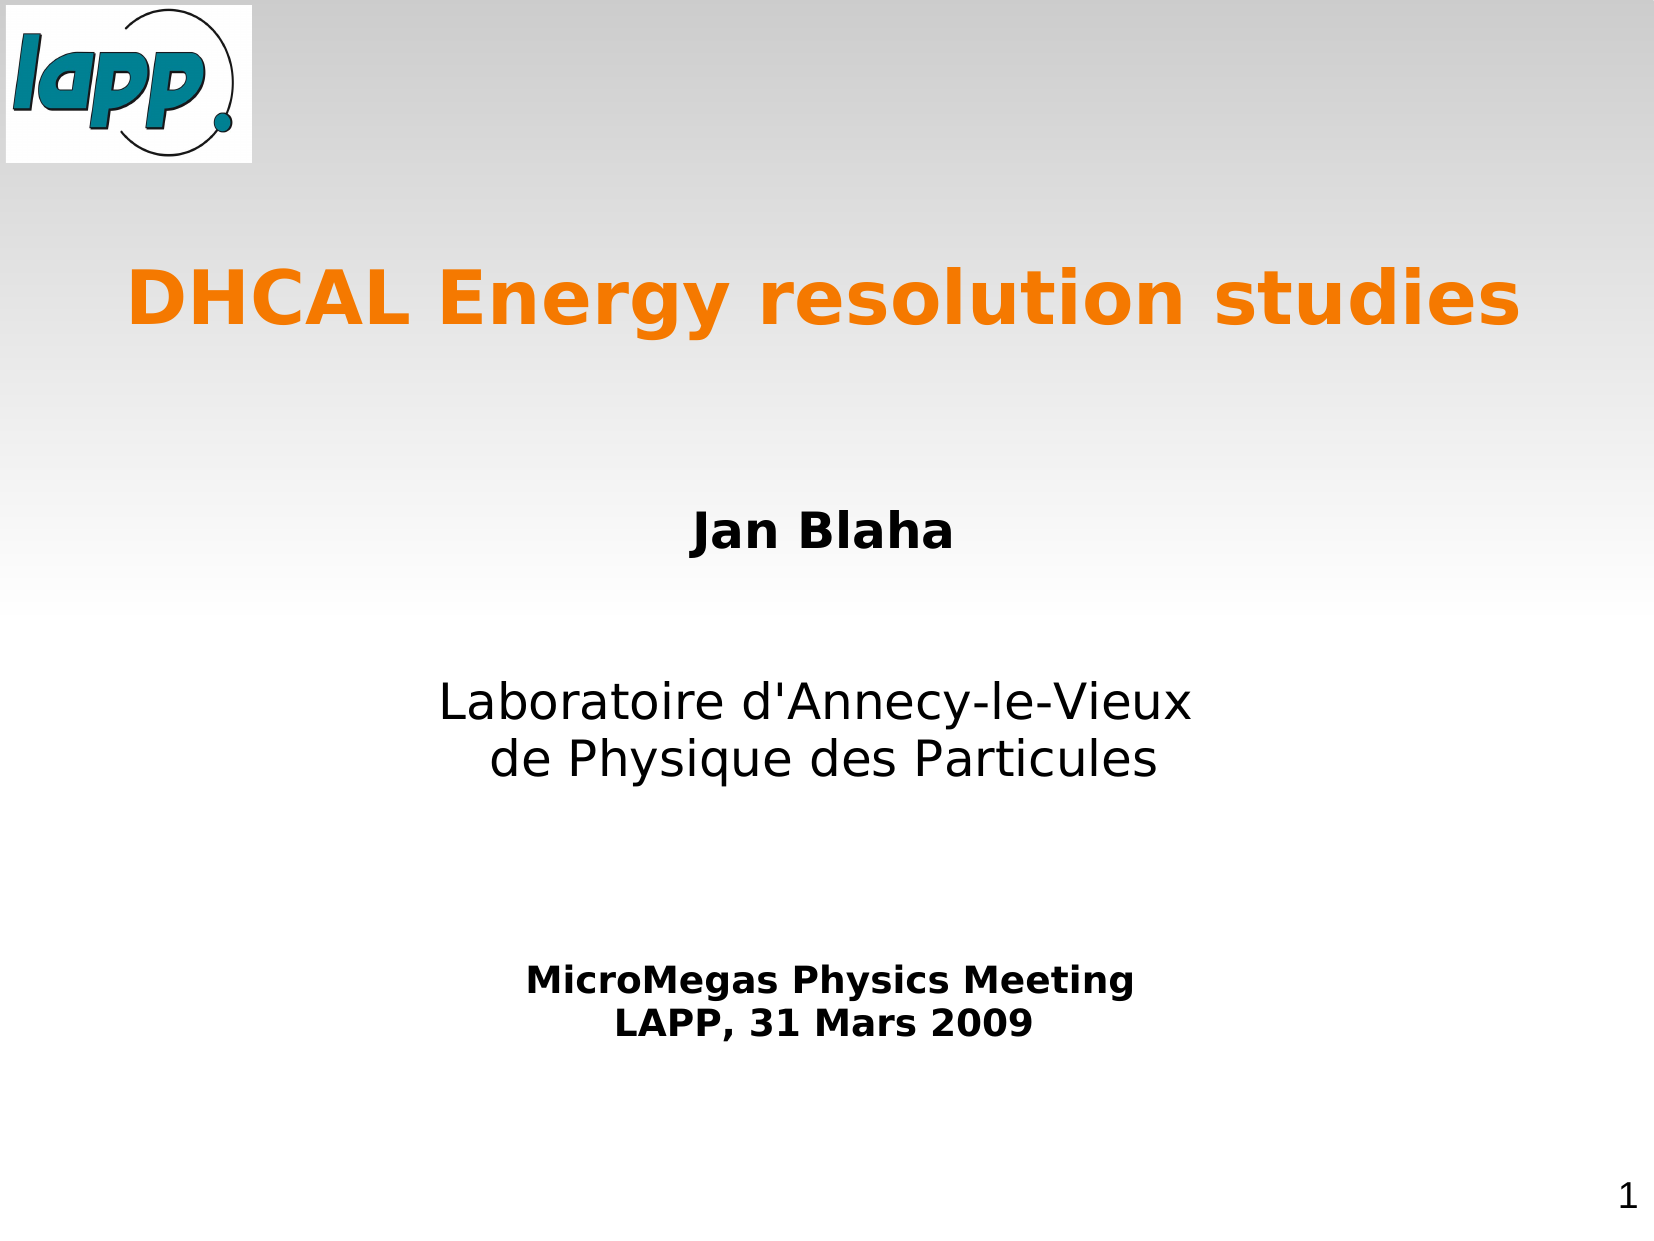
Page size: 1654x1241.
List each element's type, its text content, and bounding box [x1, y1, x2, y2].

picture [5, 5, 252, 163]
title DHCAL Energy resolution studies Jan Blaha Laboratoire d'Annecy-le-Vieux de Physique des Particules MicroMegas Physics Meeting LAPP, 31 Mars 2009 [71, 255, 1577, 1104]
text_box <number> [1574, 1167, 1654, 1241]
